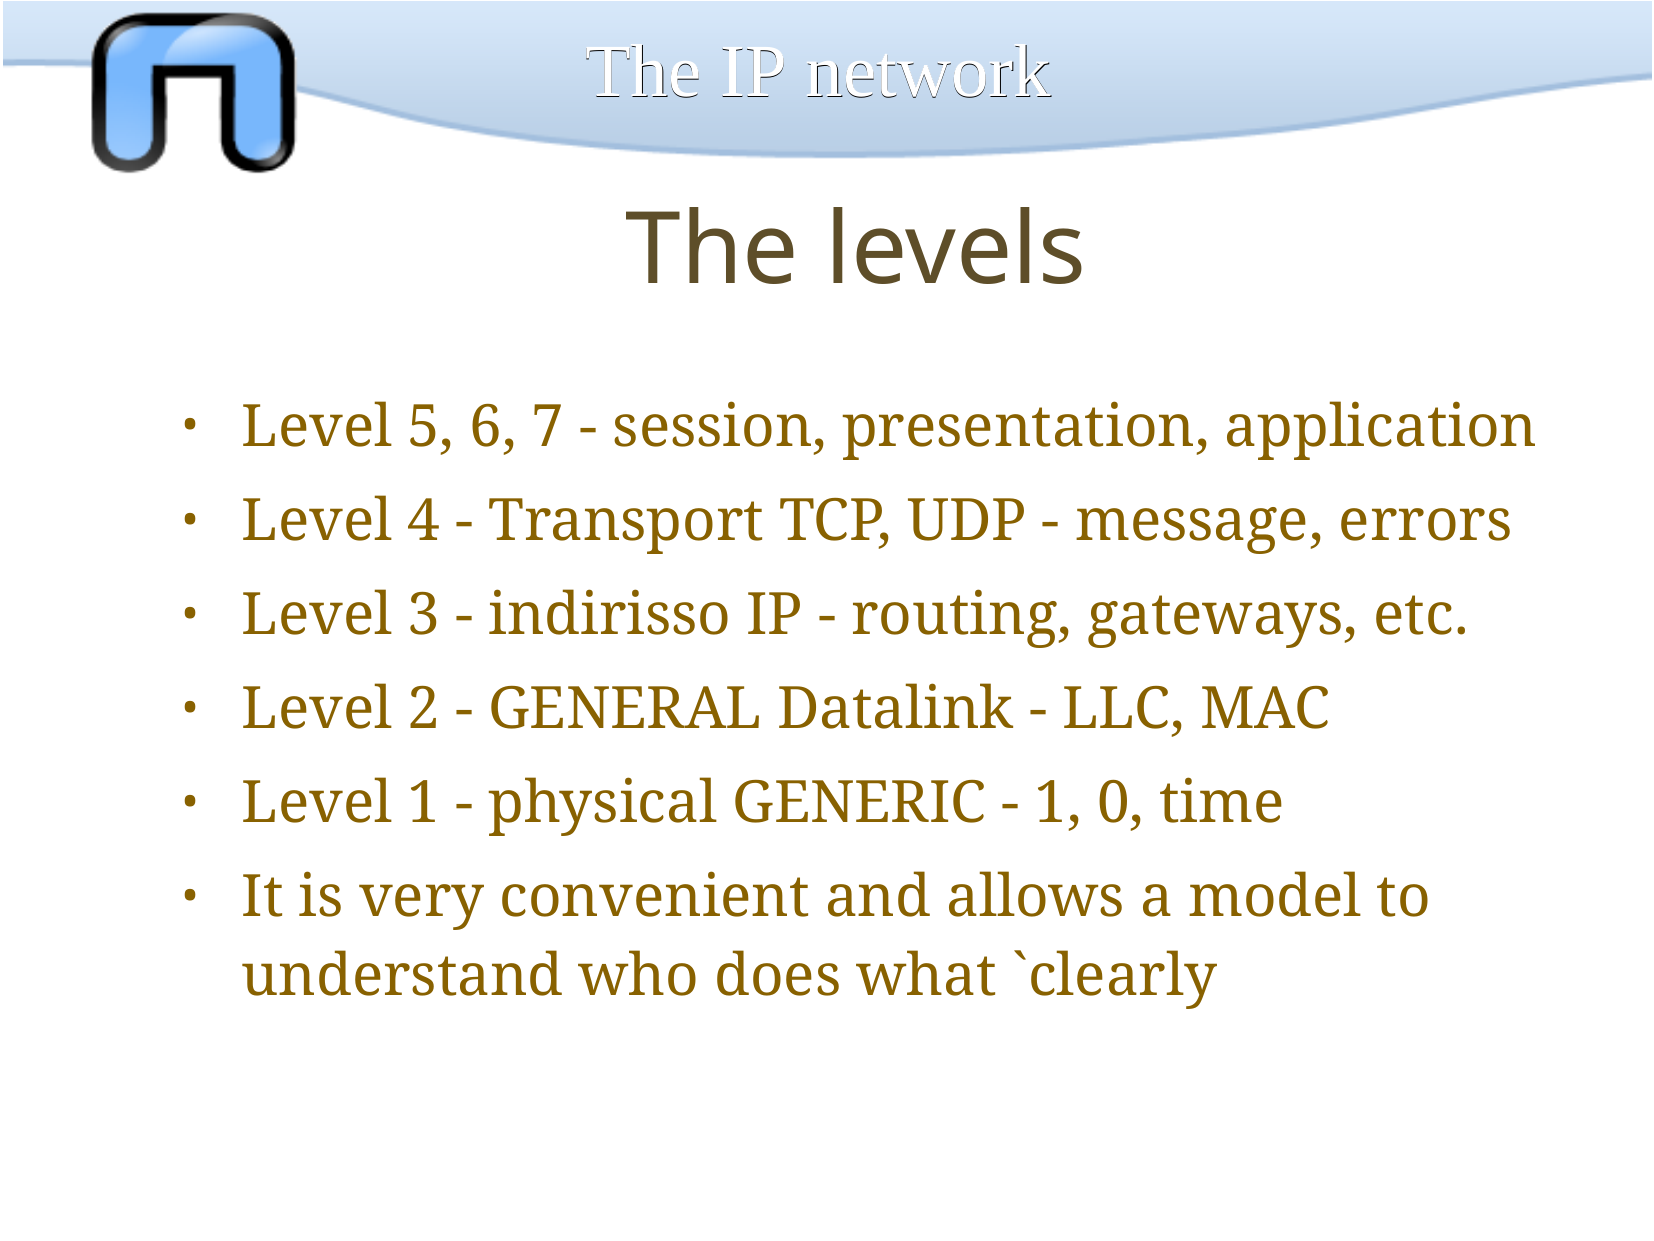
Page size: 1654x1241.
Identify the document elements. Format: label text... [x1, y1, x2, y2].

text_box The IP network [573, 29, 1063, 82]
picture [0, 0, 1654, 1241]
title The levels [147, 82, 1565, 408]
list Level 5, 6, 7 - session, presentation, application Level 4 - Transport TCP, UDP - message, errors Level 3 - indirisso IP - routing, gateways, etc. Level 2 - GENERAL Datalink - LLC, MAC Level 1 - physical GENERIC - 1, 0, time It is very convenient and allows a model to understand who does what `clearly [147, 408, 1565, 1241]
